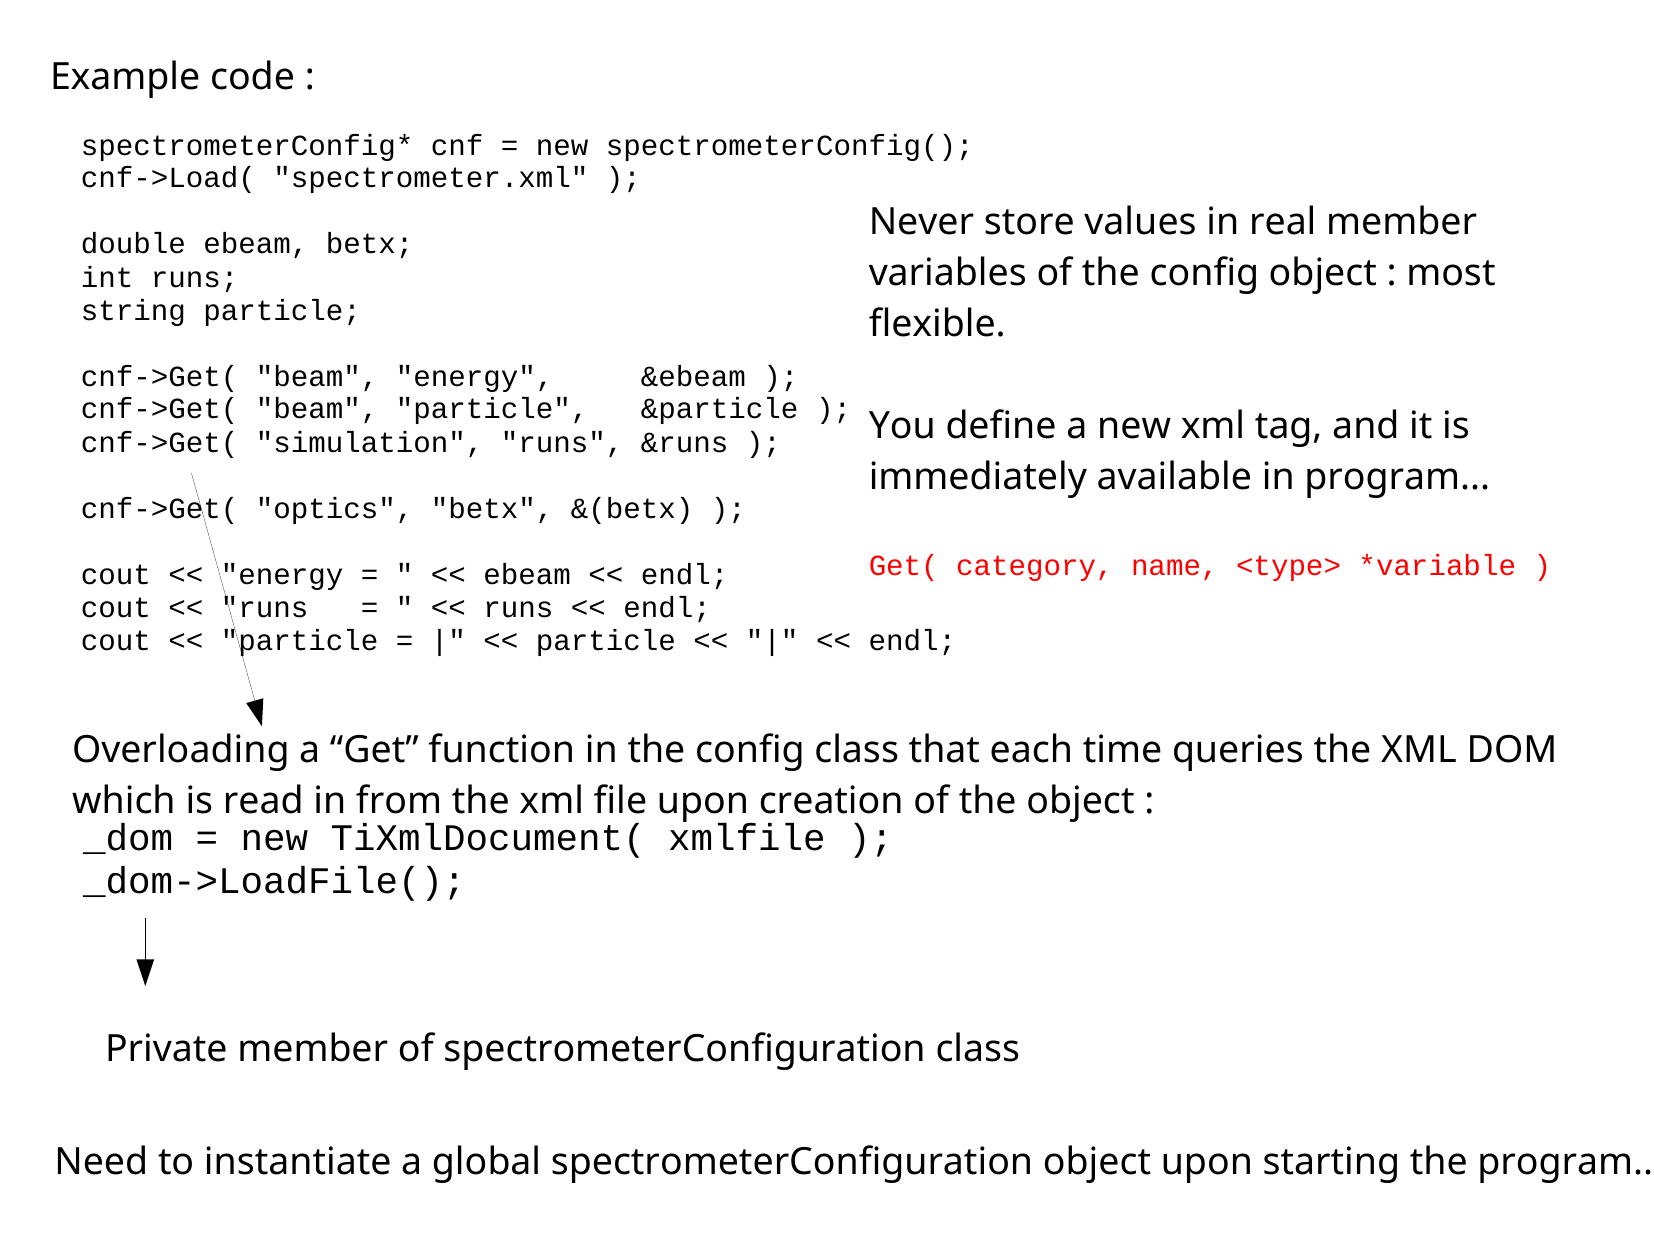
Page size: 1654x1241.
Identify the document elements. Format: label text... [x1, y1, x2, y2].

text_box Overloading a “Get” function in the config class that each time queries the XML DOM which is read in from the xml file upon creation of the object : [57, 715, 1492, 821]
text_box spectrometerConfig* cnf = new spectrometerConfig(); cnf->Load( "spectrometer.xml" ); double ebeam, betx; int runs; string particle; cnf->Get( "beam", "energy", &ebeam ); cnf->Get( "beam", "particle", &particle ); cnf->Get( "simulation", "runs", &runs ); cnf->Get( "optics", "betx", &(betx) ); cout << "energy = " << ebeam << endl; cout << "runs = " << runs << endl; cout << "particle = |" << particle << "|" << endl; [66, 123, 976, 700]
text_box _dom = new TiXmlDocument( xmlfile ); _dom->LoadFile(); [68, 812, 908, 958]
text_box Need to instantiate a global spectrometerConfiguration object upon starting the program... [39, 1126, 1555, 1187]
text_box Private member of spectrometerConfiguration class [90, 1014, 973, 1075]
text_box [68, 102, 98, 179]
text_box Example code : [35, 41, 323, 102]
text_box Never store values in real member variables of the config object : most flexible. You define a new xml tag, and it is immediately available in program... Get( category, name, <type> *variable ) [853, 187, 1557, 552]
